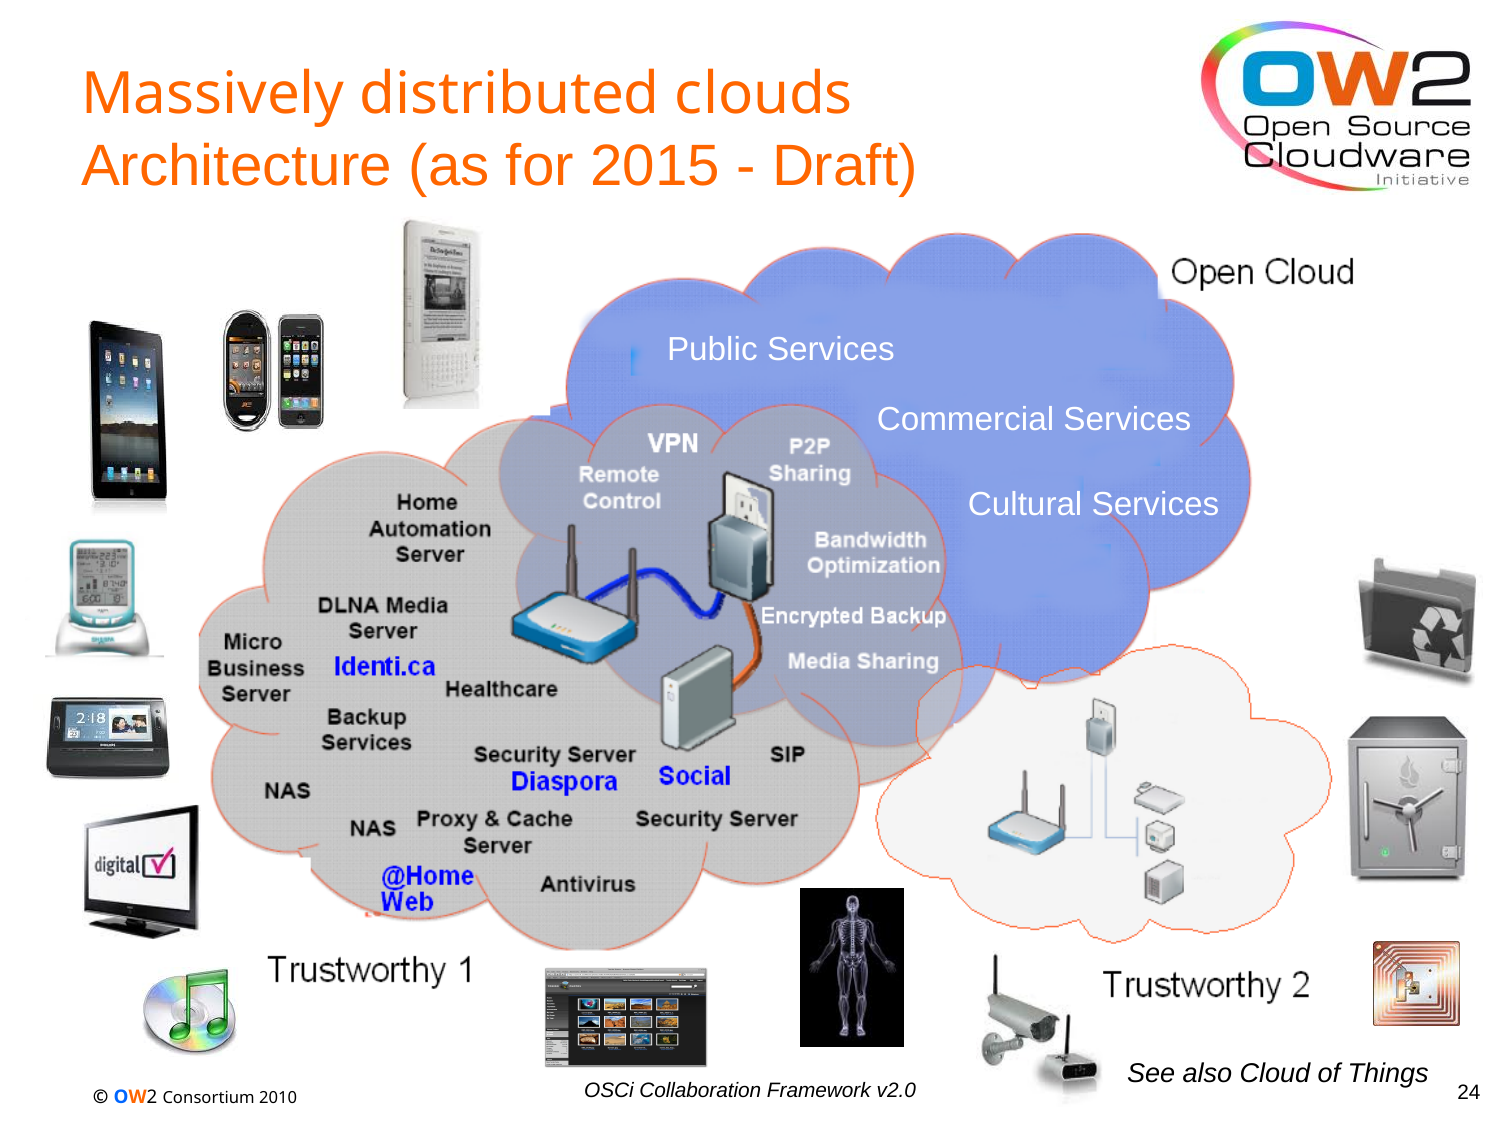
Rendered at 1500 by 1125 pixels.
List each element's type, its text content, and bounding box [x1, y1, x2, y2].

title Massively distributed clouds Architecture (as for 2015 - Draft) [81, 43, 1182, 213]
text_box Cultural Services [953, 479, 1414, 532]
text_box [327, 219, 499, 423]
text_box Commercial Services [862, 369, 1279, 472]
text_box Public Services [652, 324, 942, 377]
picture [25, 213, 1485, 1107]
text_box See also Cloud of Things [1112, 1051, 1500, 1097]
picture [1199, 19, 1472, 195]
